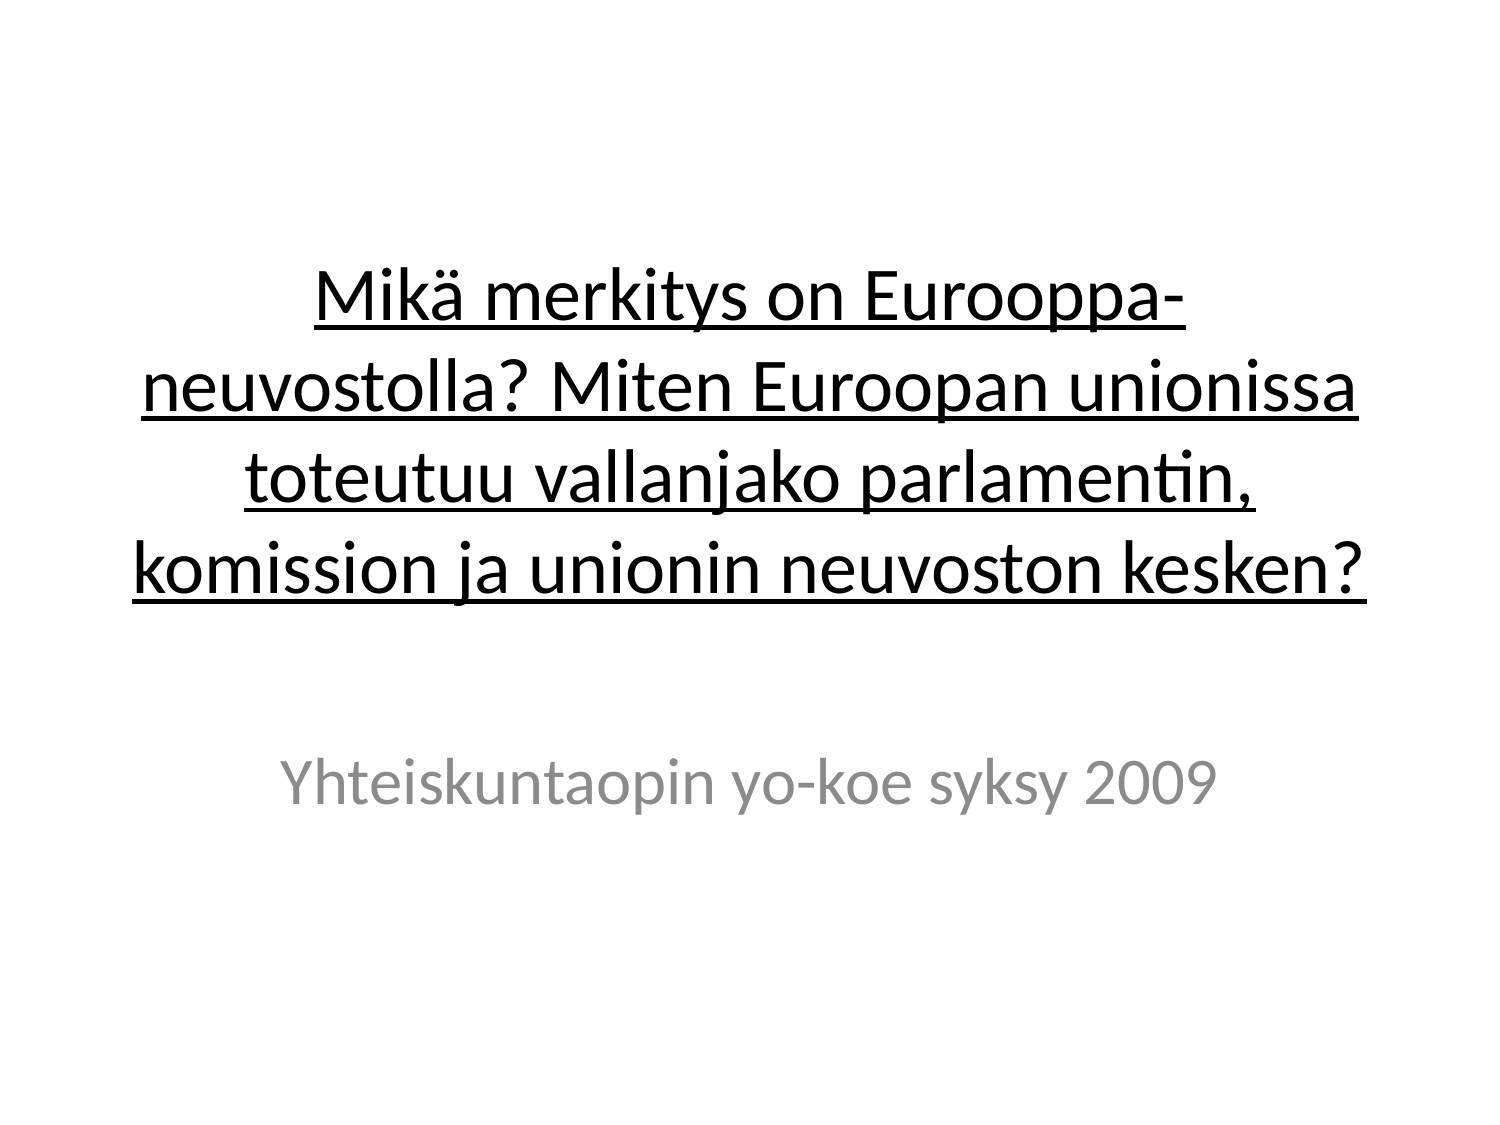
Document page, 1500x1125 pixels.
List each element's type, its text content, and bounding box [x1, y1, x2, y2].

title Mikä merkitys on Eurooppa-neuvostolla? Miten Euroopan unionissa toteutuu vallanjako parlamentin, komission ja unionin neuvoston kesken? [112, 219, 1388, 634]
subtitle Yhteiskuntaopin yo-koe syksy 2009 [225, 637, 1275, 925]
